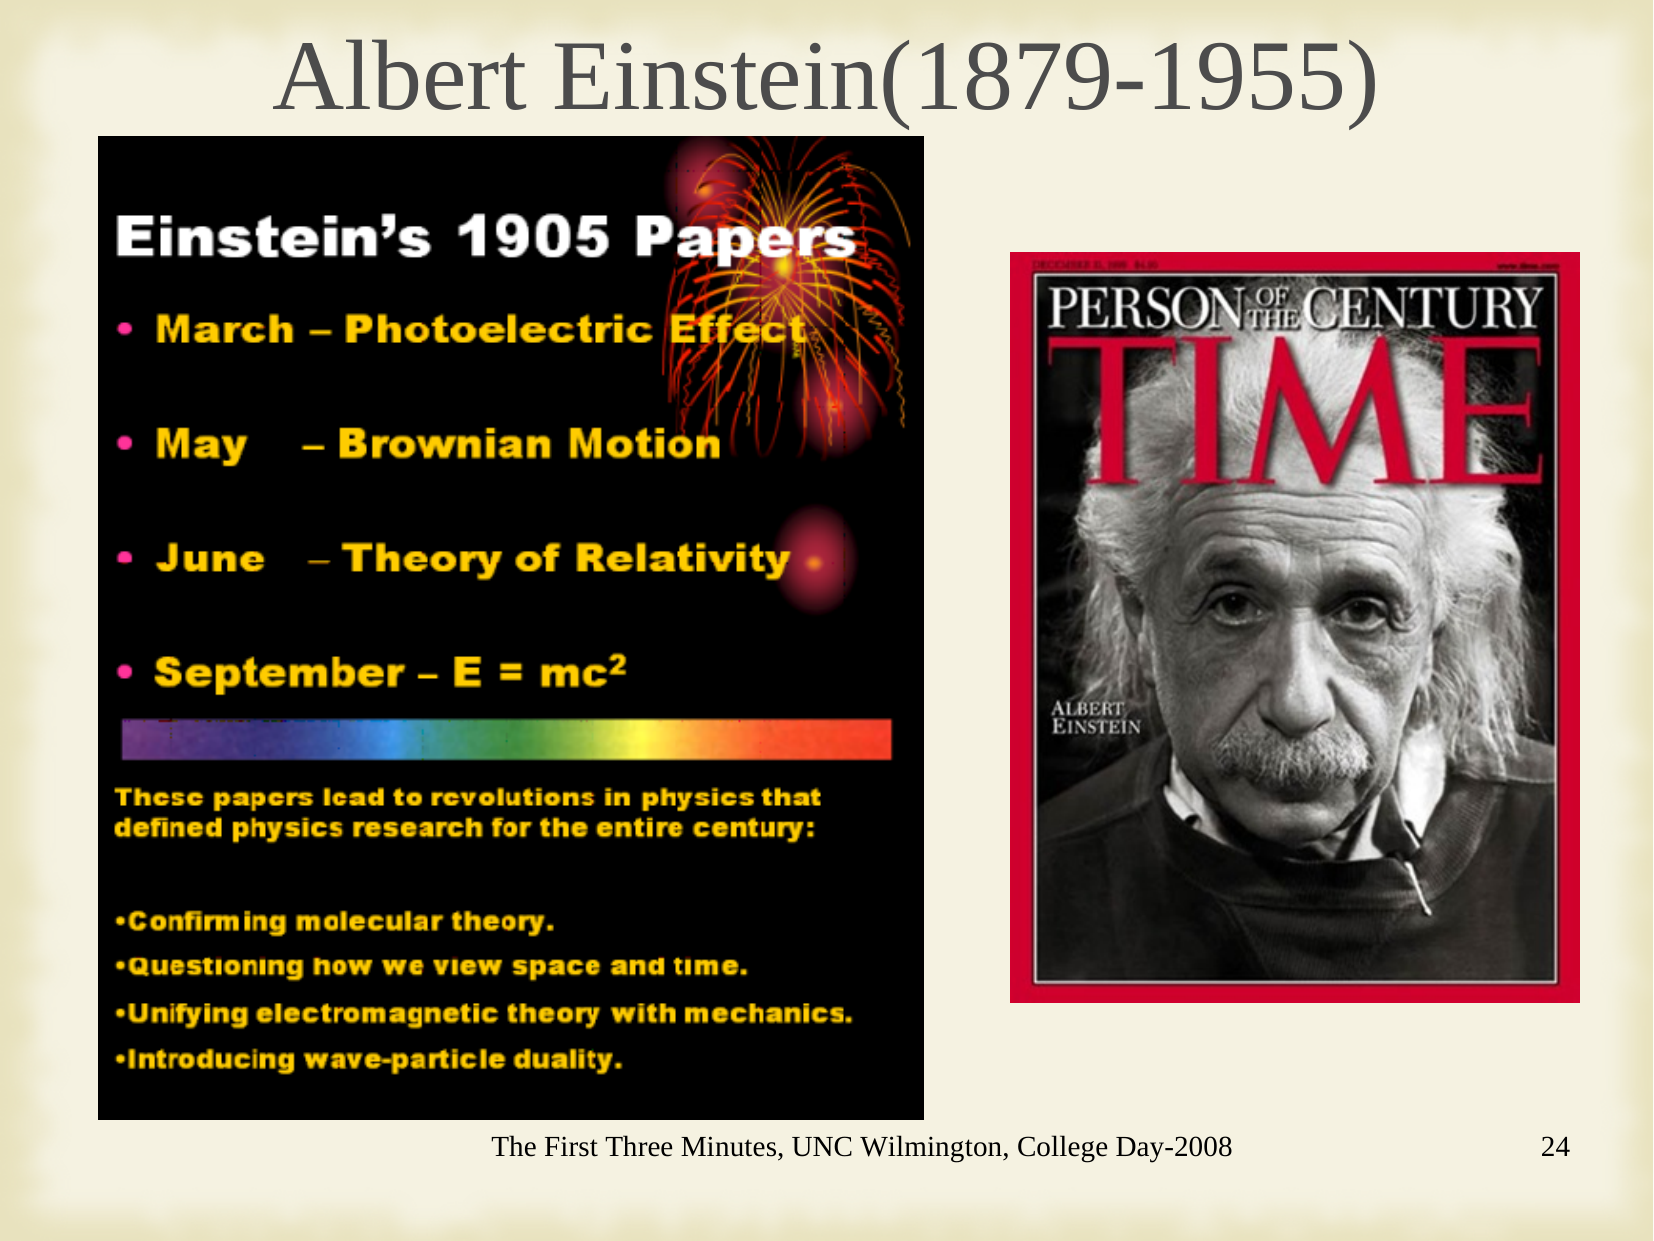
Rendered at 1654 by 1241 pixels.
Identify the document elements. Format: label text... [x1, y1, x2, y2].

picture [0, 0, 1654, 1241]
title Albert Einstein(1879-1955) [82, 0, 1571, 173]
